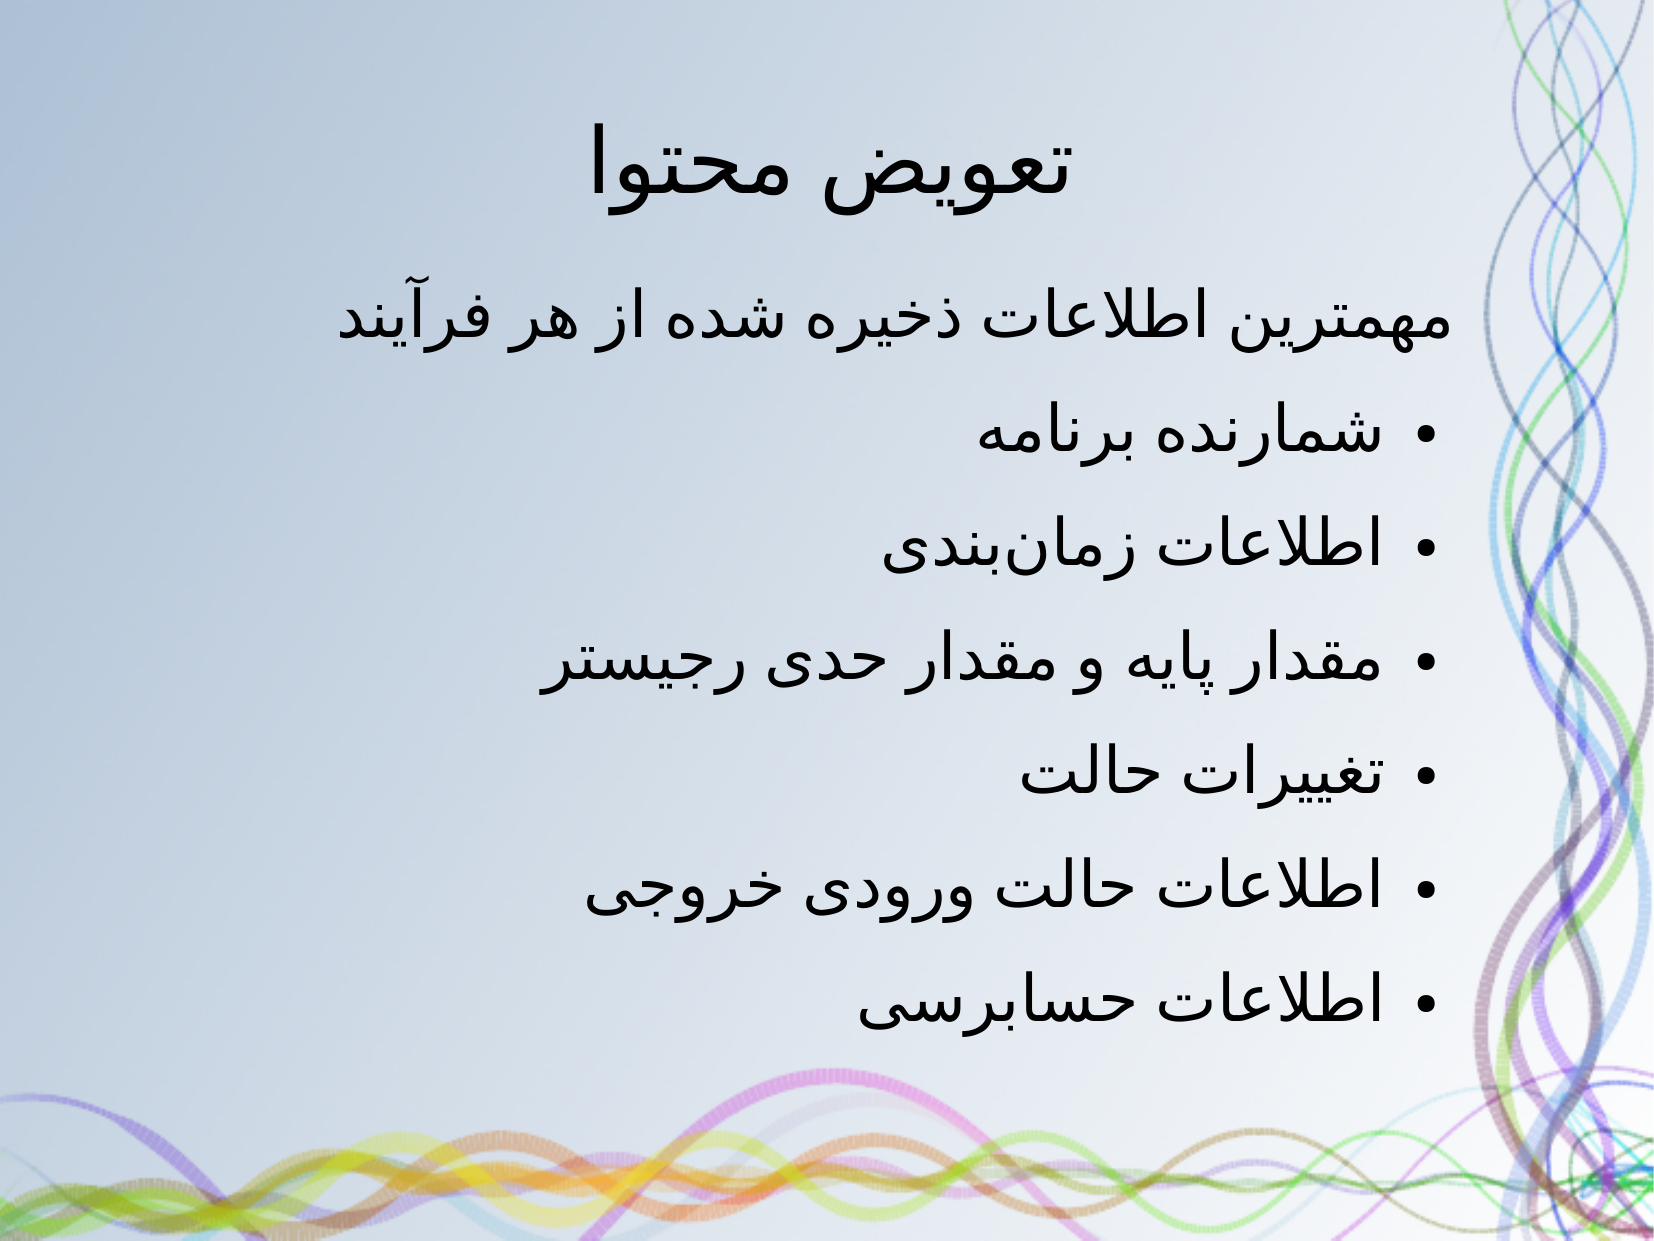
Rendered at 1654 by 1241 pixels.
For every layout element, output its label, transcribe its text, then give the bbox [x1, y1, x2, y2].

picture [0, 0, 1654, 1241]
title تعویض محتوا [86, 67, 1576, 275]
list مهمترین اطلاعات ذخیره شده از هر فرآیند شمارنده برنامه اطلاعات زمان‌بندی مقدار پایه و مقدار حدی رجیستر تغییرات حالت اطلاعات حالت ورودی خروجی اطلاعات حسابرسی [75, 278, 1455, 1051]
